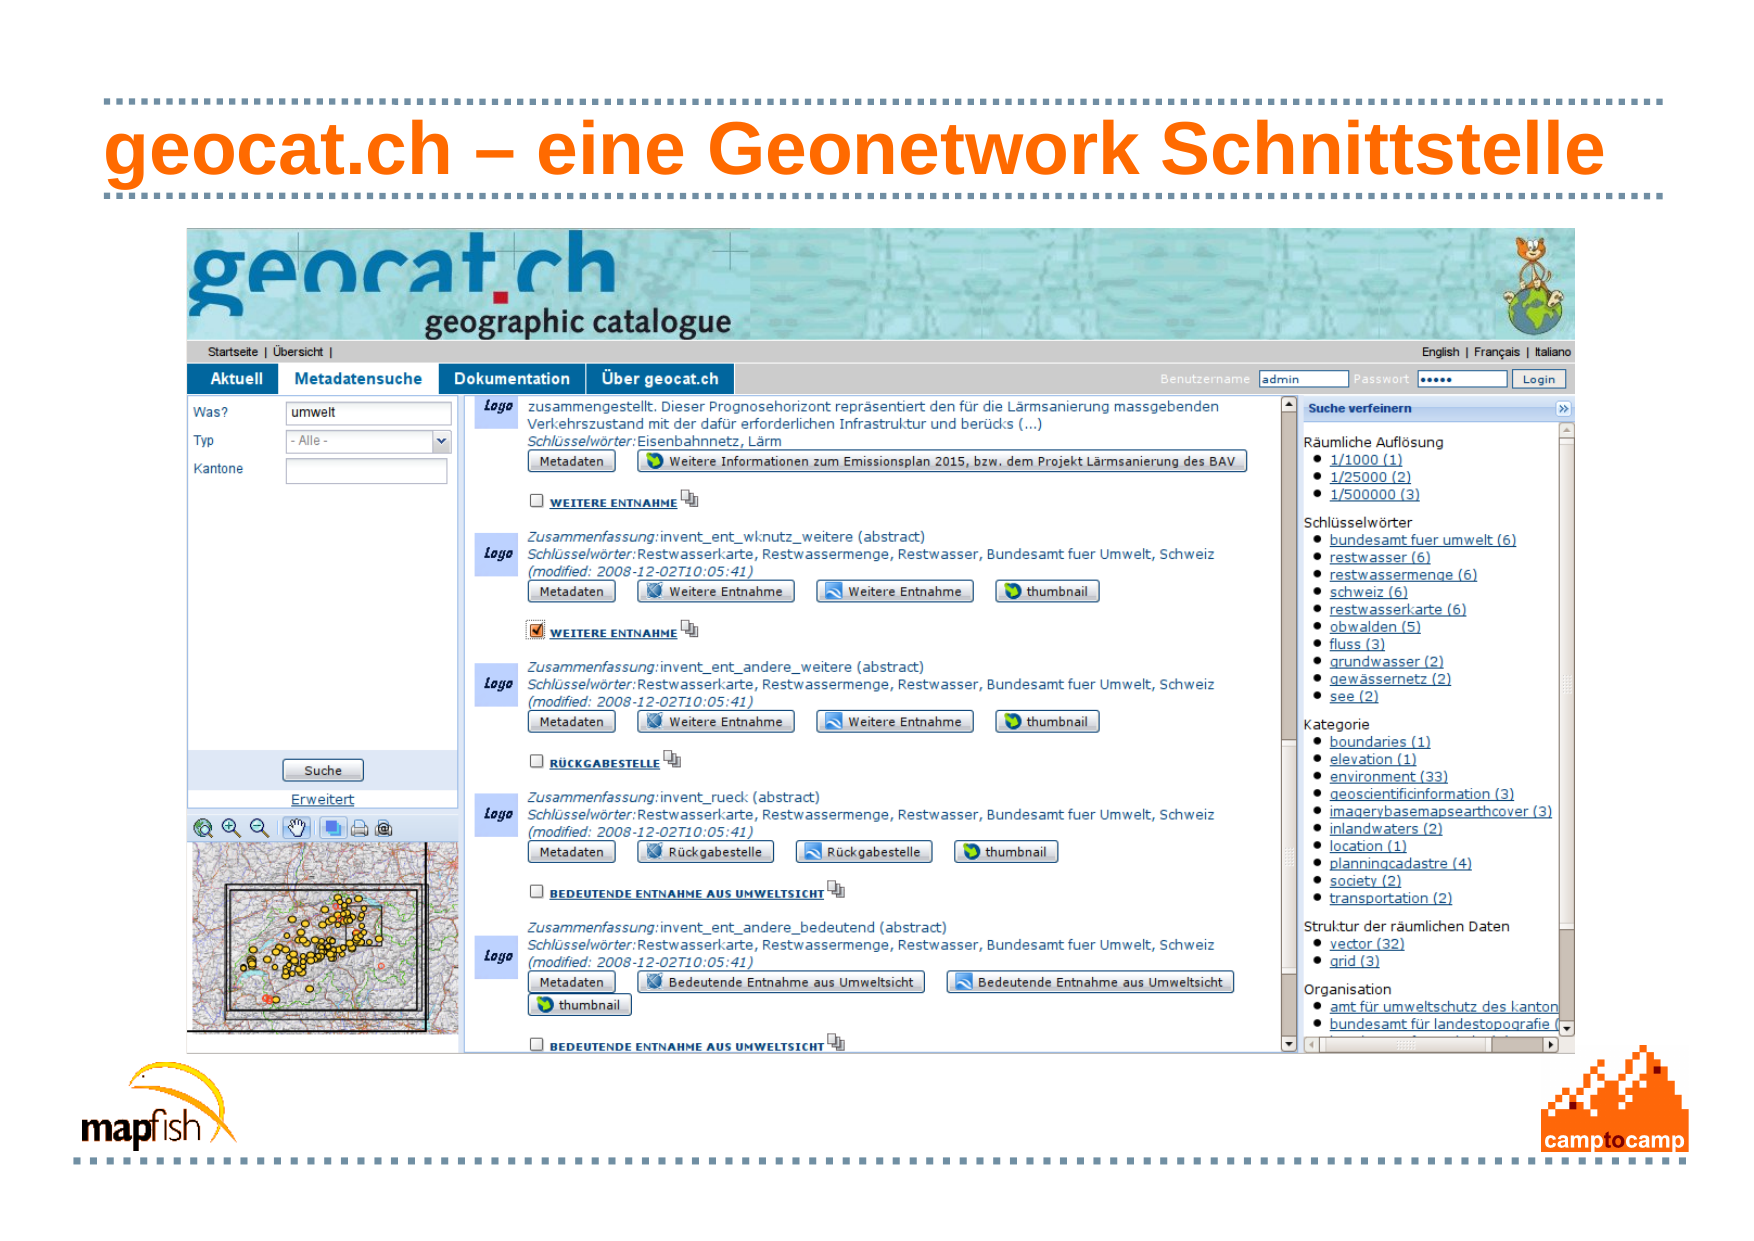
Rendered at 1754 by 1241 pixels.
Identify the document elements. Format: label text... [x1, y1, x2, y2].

title geocat.ch – eine Geonetwork Schnittstelle [103, 97, 1660, 200]
picture [82, 1062, 237, 1151]
picture [186, 228, 1689, 1152]
